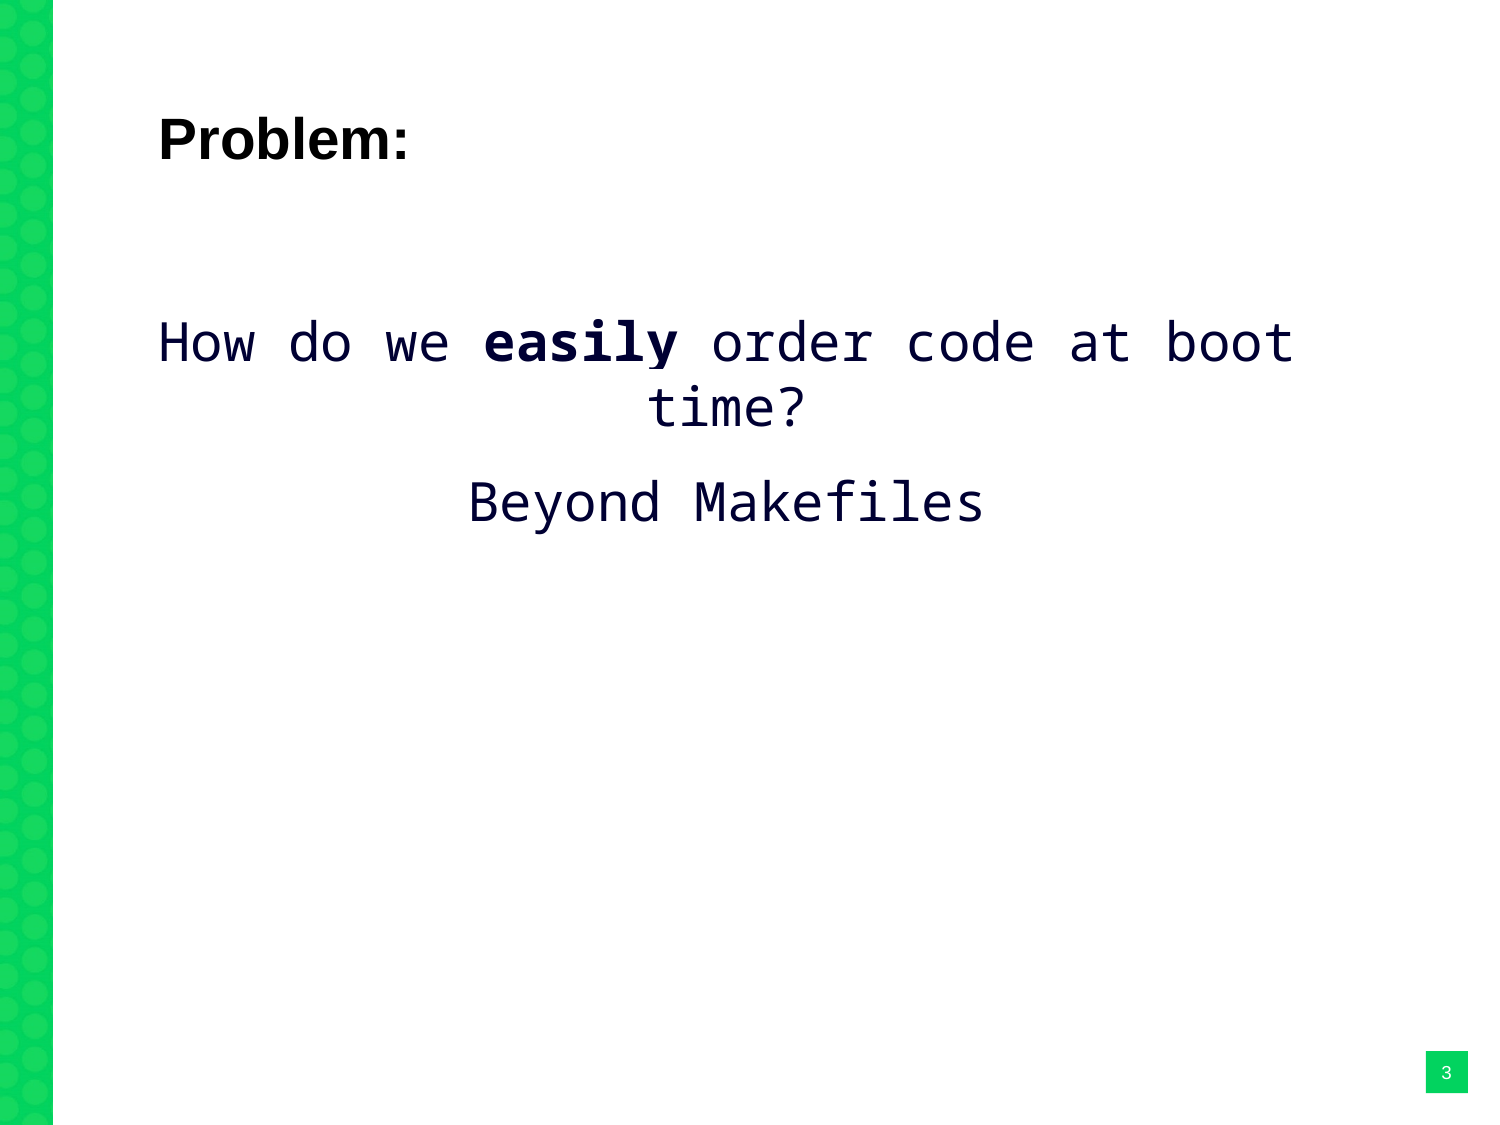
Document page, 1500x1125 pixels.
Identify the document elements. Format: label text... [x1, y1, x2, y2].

title Problem: [143, 94, 1397, 180]
text_box <number> [1425, 1051, 1468, 1094]
list How do we easily order code at boot time? Beyond Makefiles [143, 205, 1397, 1021]
picture [0, 0, 53, 1125]
